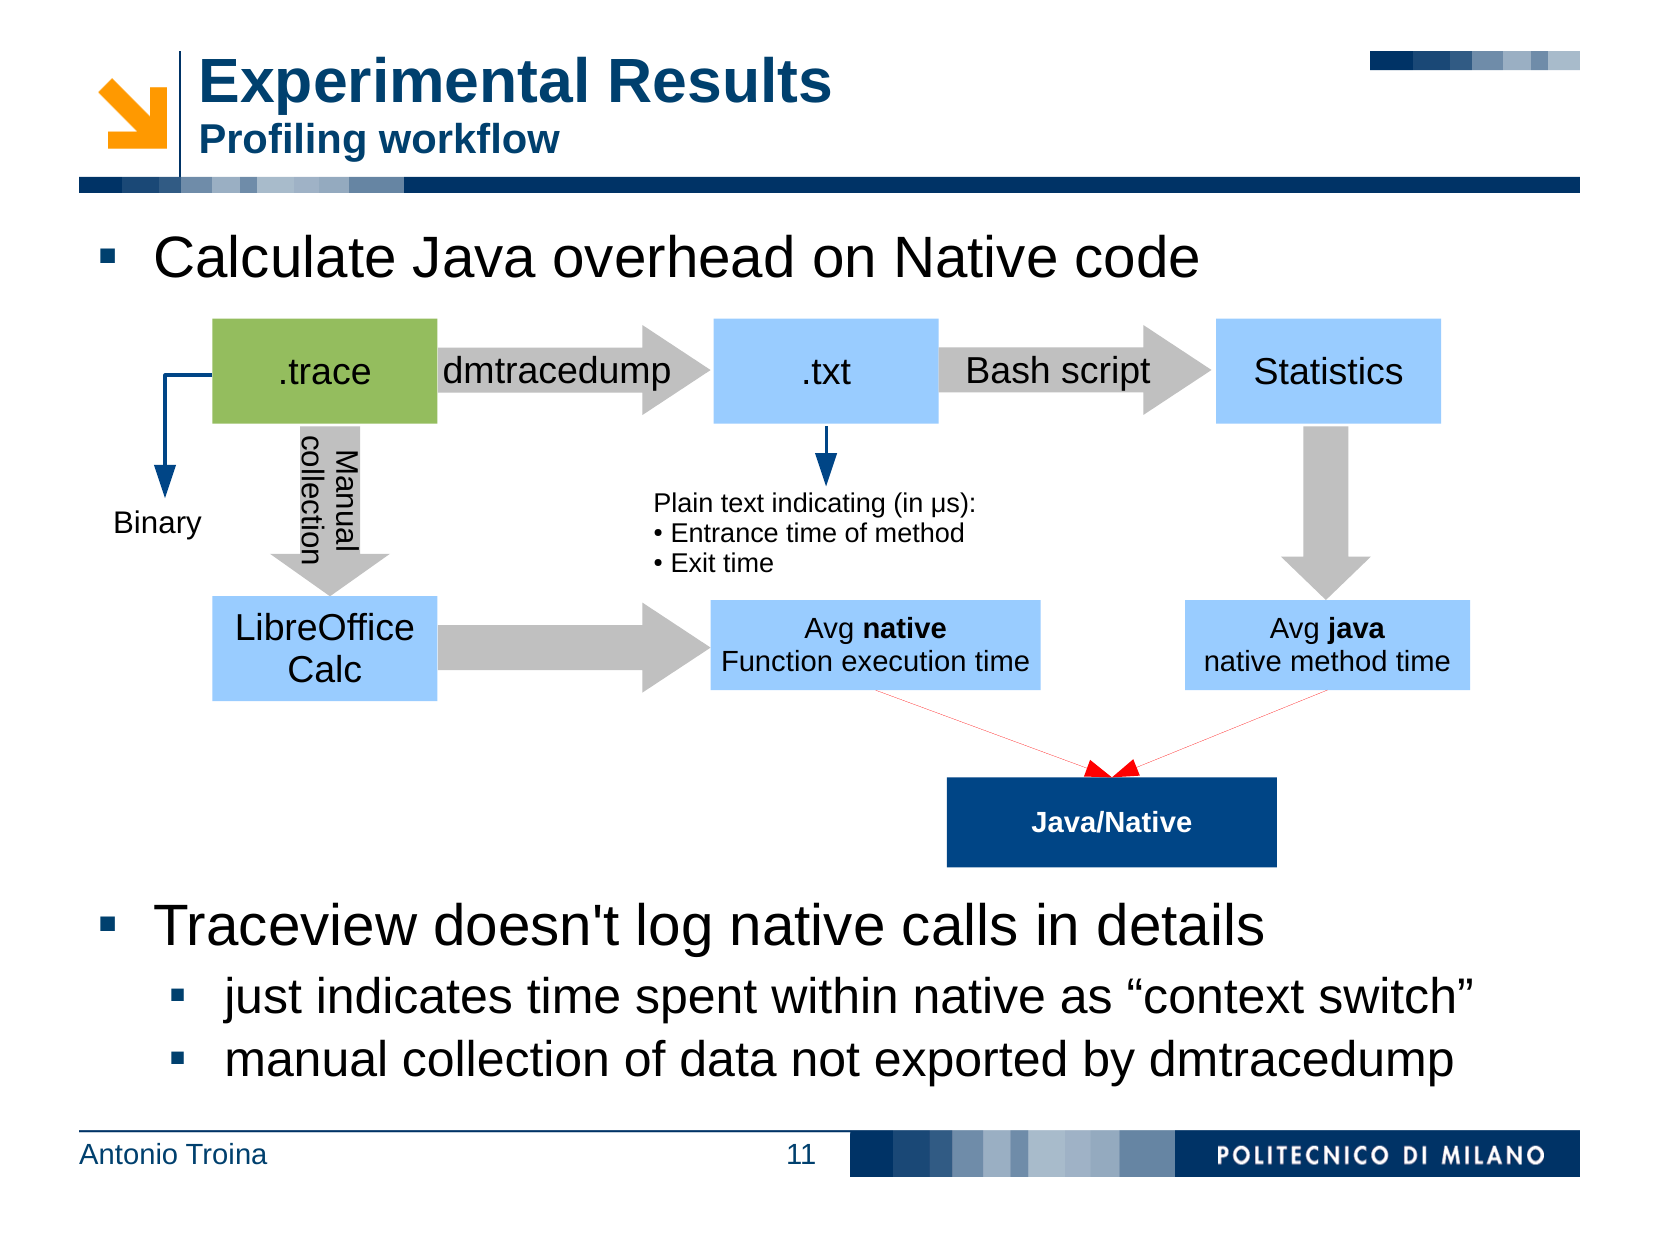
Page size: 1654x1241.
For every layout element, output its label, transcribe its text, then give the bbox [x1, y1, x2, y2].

text_box Avg native Function execution time [710, 600, 1041, 691]
picture [85, 1147, 92, 1156]
text_box Java/Native [946, 777, 1277, 868]
picture [79, 51, 1580, 193]
text_box [1280, 426, 1371, 601]
text_box .txt [713, 318, 939, 424]
text_box .trace [212, 318, 438, 424]
text_box Manual collection [269, 426, 391, 596]
text_box Plain text indicating (in μs): Entrance time of method Exit time [638, 480, 1014, 587]
picture [79, 1126, 1580, 1177]
text_box Binary [98, 498, 219, 548]
list Calculate Java overhead on Native code [82, 225, 1571, 291]
text_box dmtracedump [437, 325, 711, 416]
text_box Bash script [938, 324, 1212, 415]
text_box LibreOffice Calc [212, 596, 438, 702]
list Traceview doesn't log native calls in details just indicates time spent within native as “context switch” manual collection of data not exported by dmtracedump [82, 892, 1571, 1087]
text_box Avg java native method time [1185, 600, 1471, 691]
title Experimental Results Profiling workflow [198, 45, 1574, 163]
text_box Statistics [1216, 318, 1442, 424]
text_box [437, 602, 711, 693]
